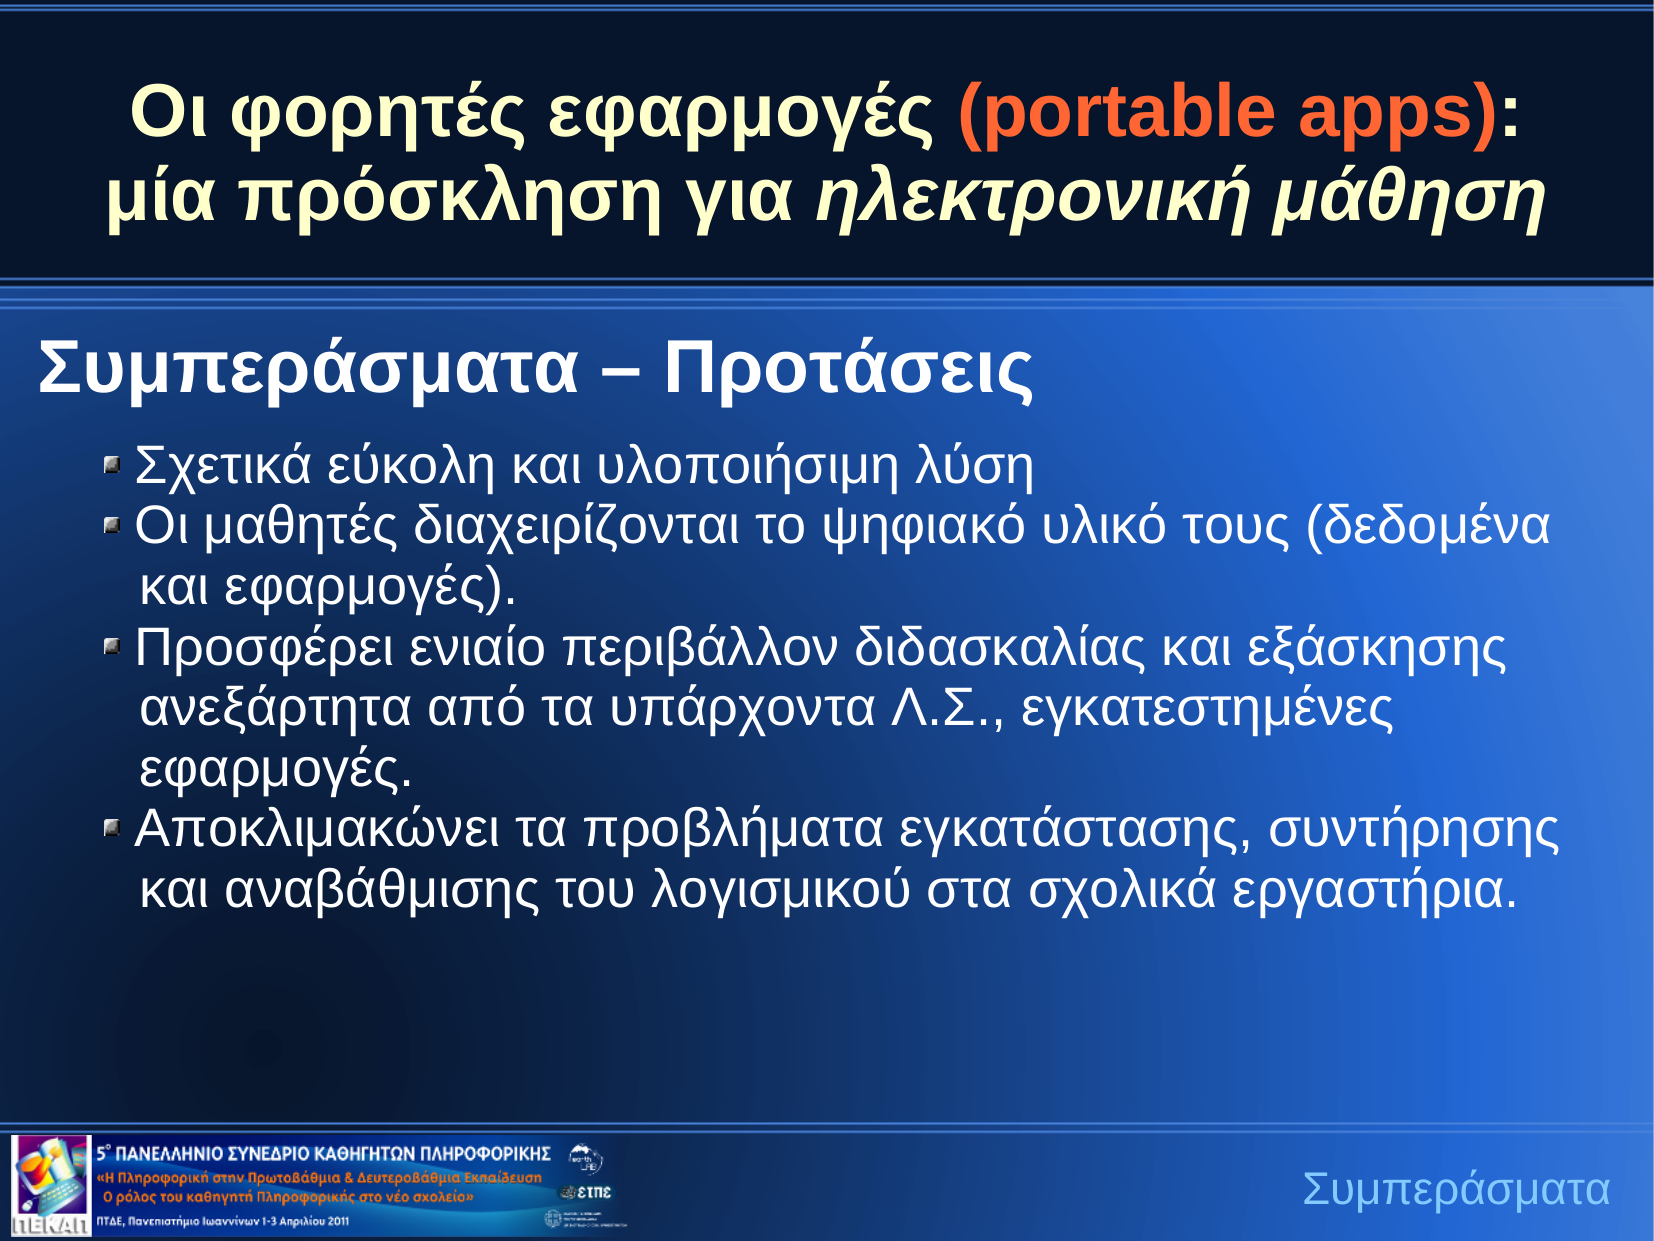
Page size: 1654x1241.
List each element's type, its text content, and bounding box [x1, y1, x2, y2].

picture [0, 0, 1654, 1241]
text_box Συμπεράσματα [600, 1155, 1619, 1218]
title Οι φορητές εφαρμογές (portable apps): μία πρόσκληση για ηλεκτρονική μάθηση [82, 49, 1571, 257]
subtitle Συμπεράσματα – Προτάσεις [37, 320, 1613, 413]
text_box Σχετικά εύκολη και υλοποιήσιμη λύση Οι μαθητές διαχειρίζονται το ψηφιακό υλικό τους (δεδομένα και εφαρμογές). Προσφέρει ενιαίο περιβάλλον διδασκαλίας και εξάσκησης ανεξάρτητα από τα υπάρχοντα Λ.Σ., εγκατεστημένες εφαρμογές. Αποκλιμακώνει τα προβλήματα εγκατάστασης, συντήρησης και αναβάθμισης του λογισμικού στα σχολικά εργαστήρια. [104, 434, 1613, 919]
